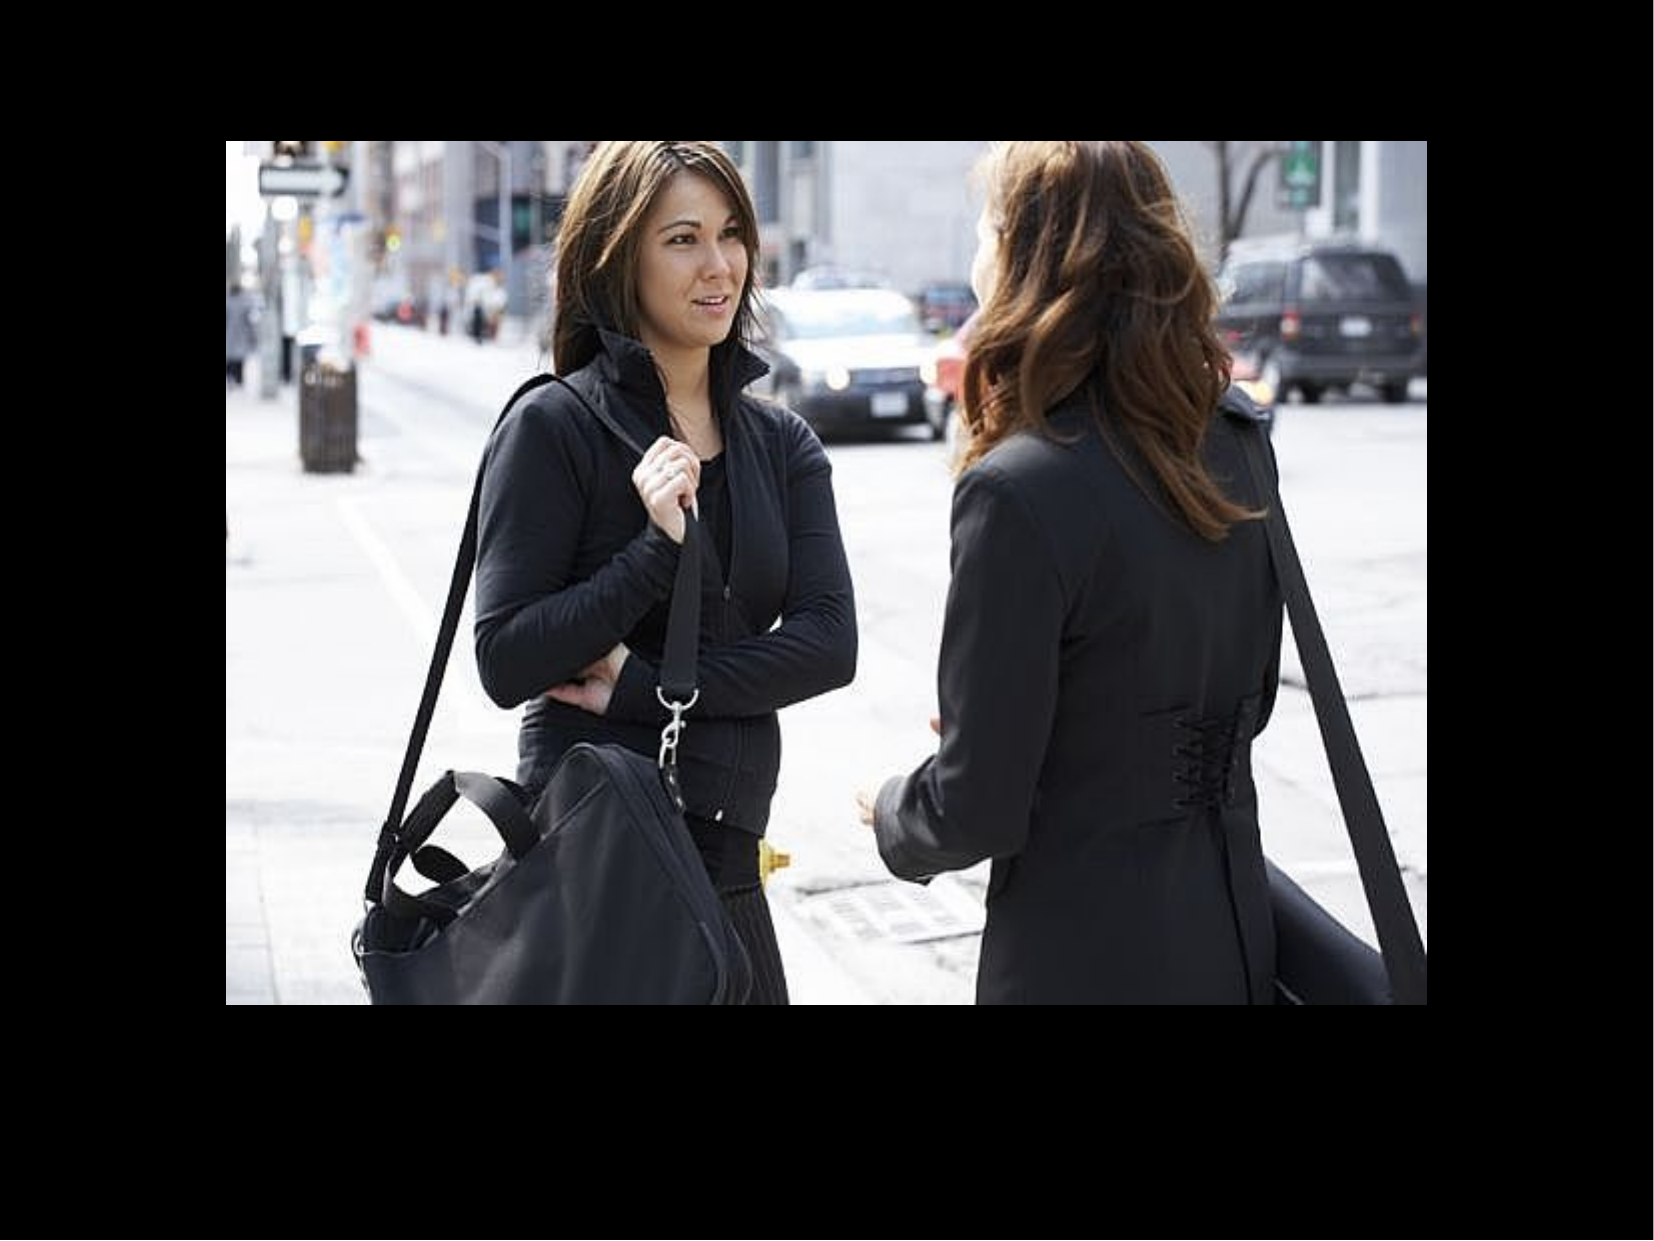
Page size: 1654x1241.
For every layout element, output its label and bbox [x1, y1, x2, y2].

picture [226, 141, 1427, 1005]
